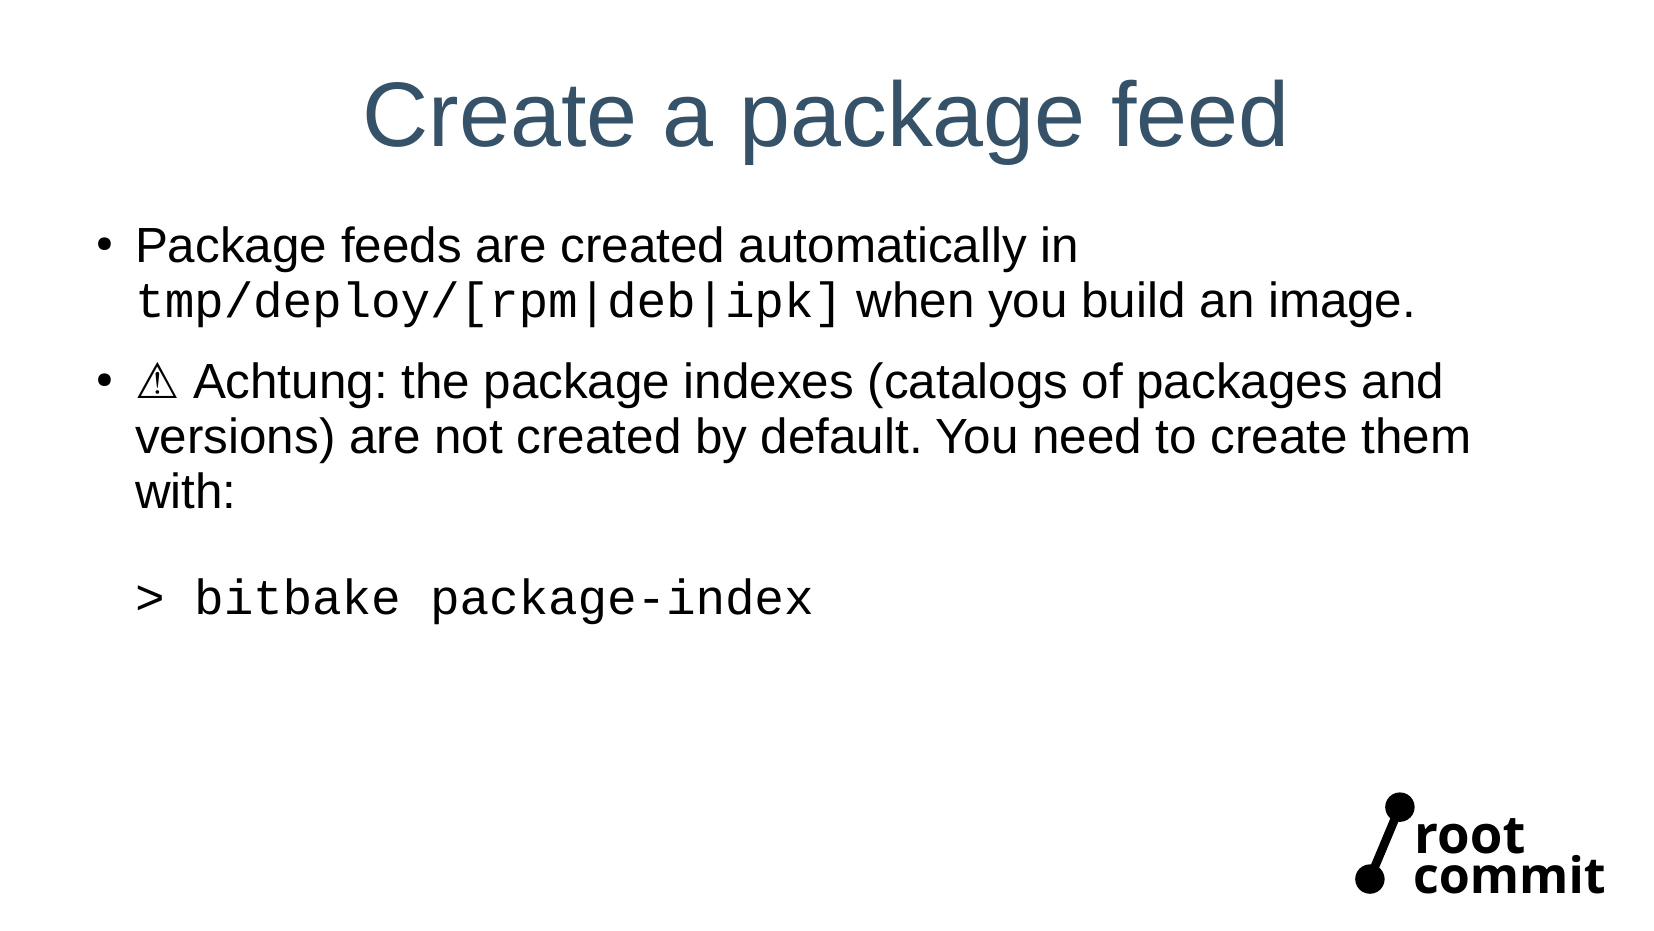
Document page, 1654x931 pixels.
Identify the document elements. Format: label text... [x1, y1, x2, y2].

list Package feeds are created automatically in tmp/deploy/[rpm|deb|ipk] when you build an image. ⚠️ Achtung: the package indexes (catalogs of packages and versions) are not created by default. You need to create them with: > bitbake package-index [82, 217, 1501, 638]
title Create a package feed [82, 37, 1571, 193]
